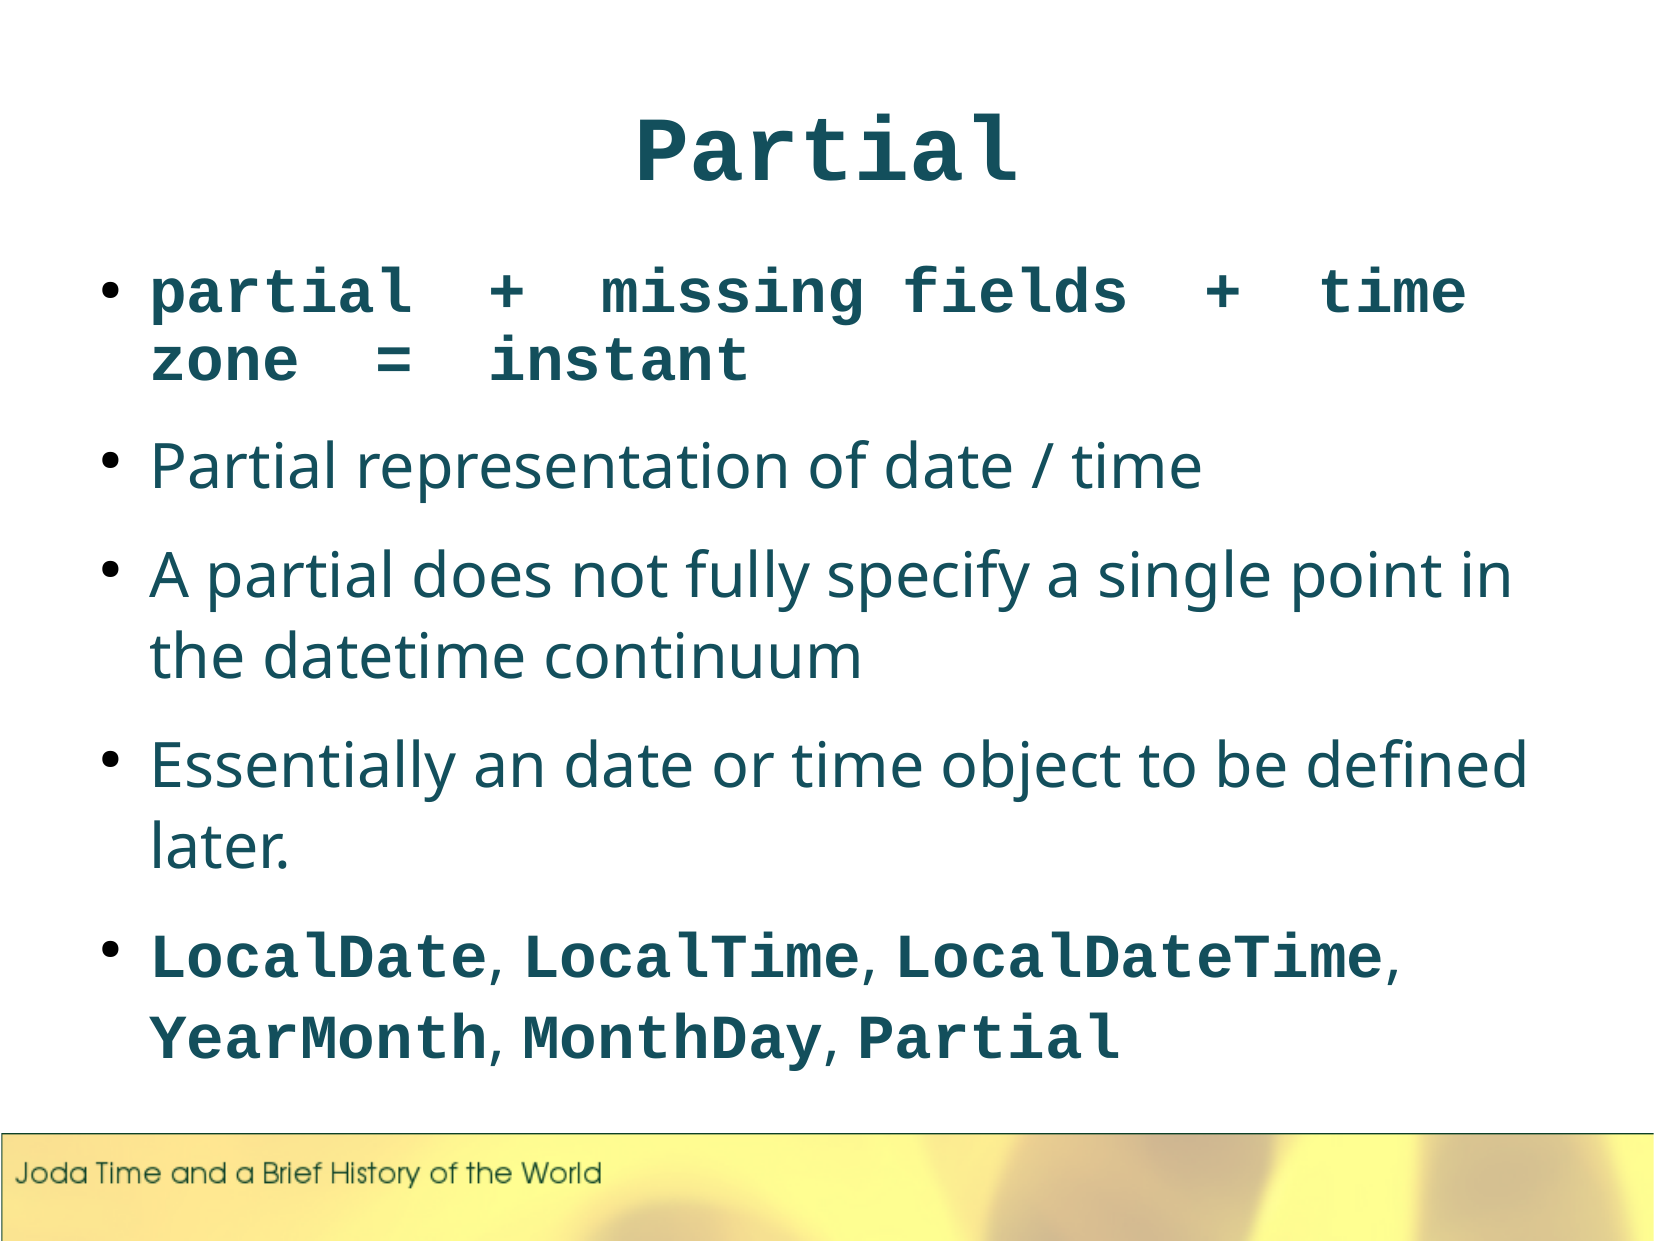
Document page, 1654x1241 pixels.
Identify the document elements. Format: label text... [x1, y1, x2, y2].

title Partial [82, 49, 1571, 257]
picture [1, 1133, 1654, 1241]
list partial + missing fields + time zone = instant Partial representation of date / time A partial does not fully specify a single point in the datetime continuum Essentially an date or time object to be defined later. LocalDate, LocalTime, LocalDateTime, YearMonth, MonthDay, Partial [82, 260, 1571, 1079]
